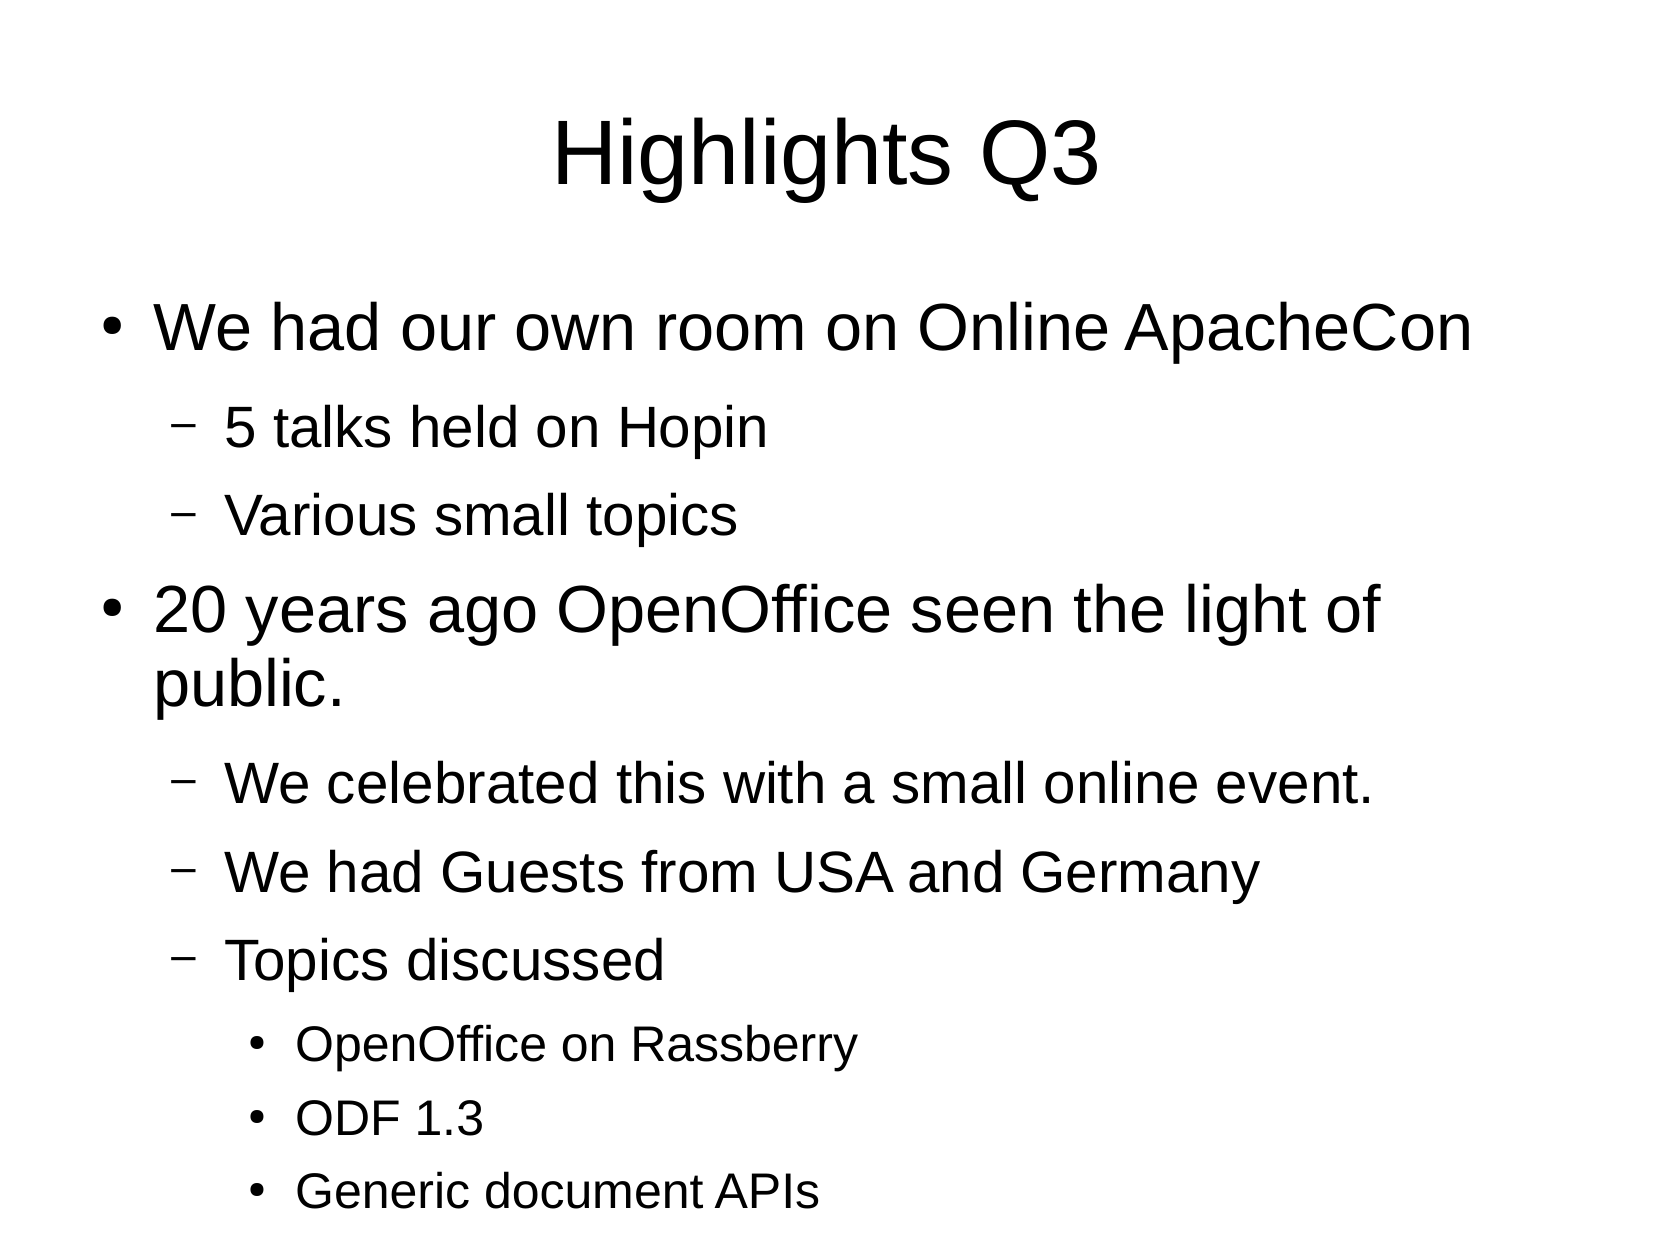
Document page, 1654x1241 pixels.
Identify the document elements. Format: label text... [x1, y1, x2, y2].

list We had our own room on Online ApacheCon 5 talks held on Hopin Various small topics 20 years ago OpenOffice seen the light of public. We celebrated this with a small online event. We had Guests from USA and Germany Topics discussed OpenOffice on Rassberry ODF 1.3 Generic document APIs [82, 290, 1571, 1220]
title Highlights Q3 [82, 49, 1571, 257]
